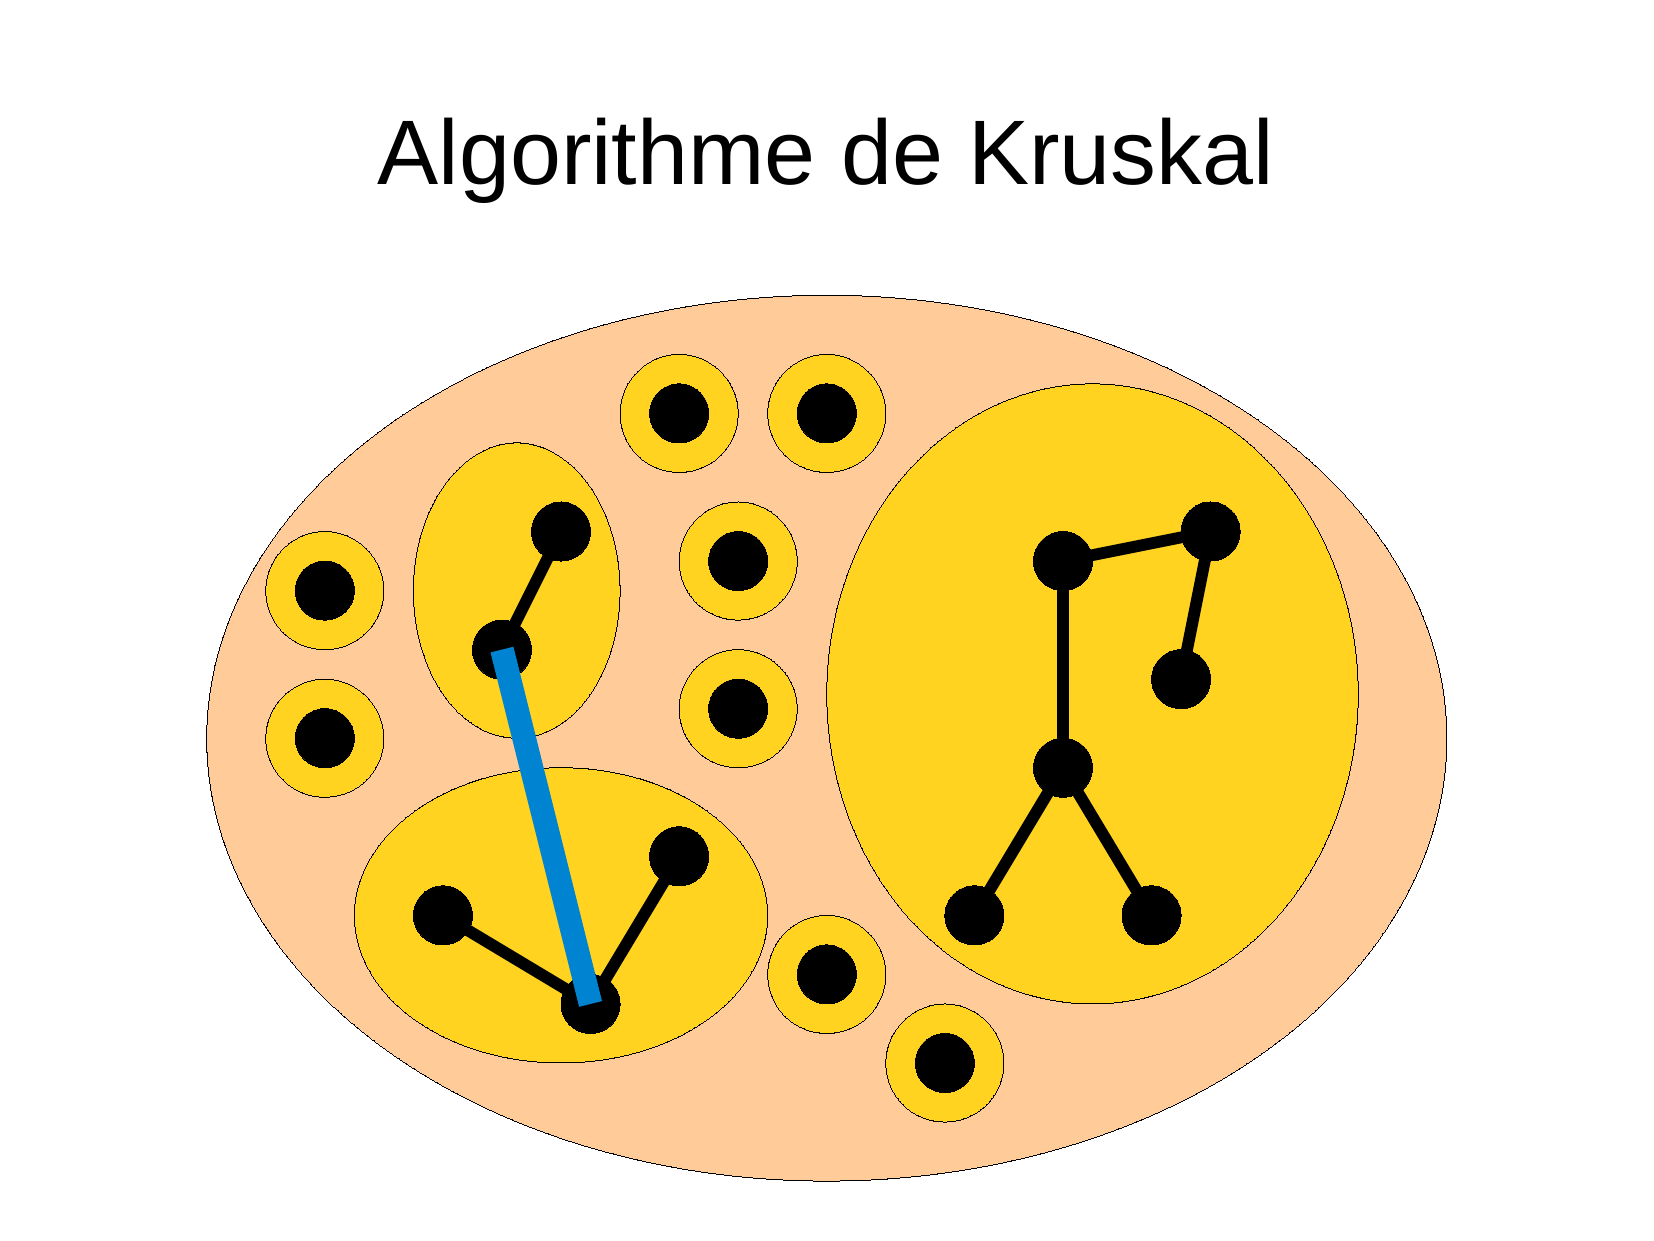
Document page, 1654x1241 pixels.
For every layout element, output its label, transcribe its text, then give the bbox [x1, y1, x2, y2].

title Algorithme de Kruskal [82, 49, 1571, 257]
text_box [206, 295, 1447, 1182]
